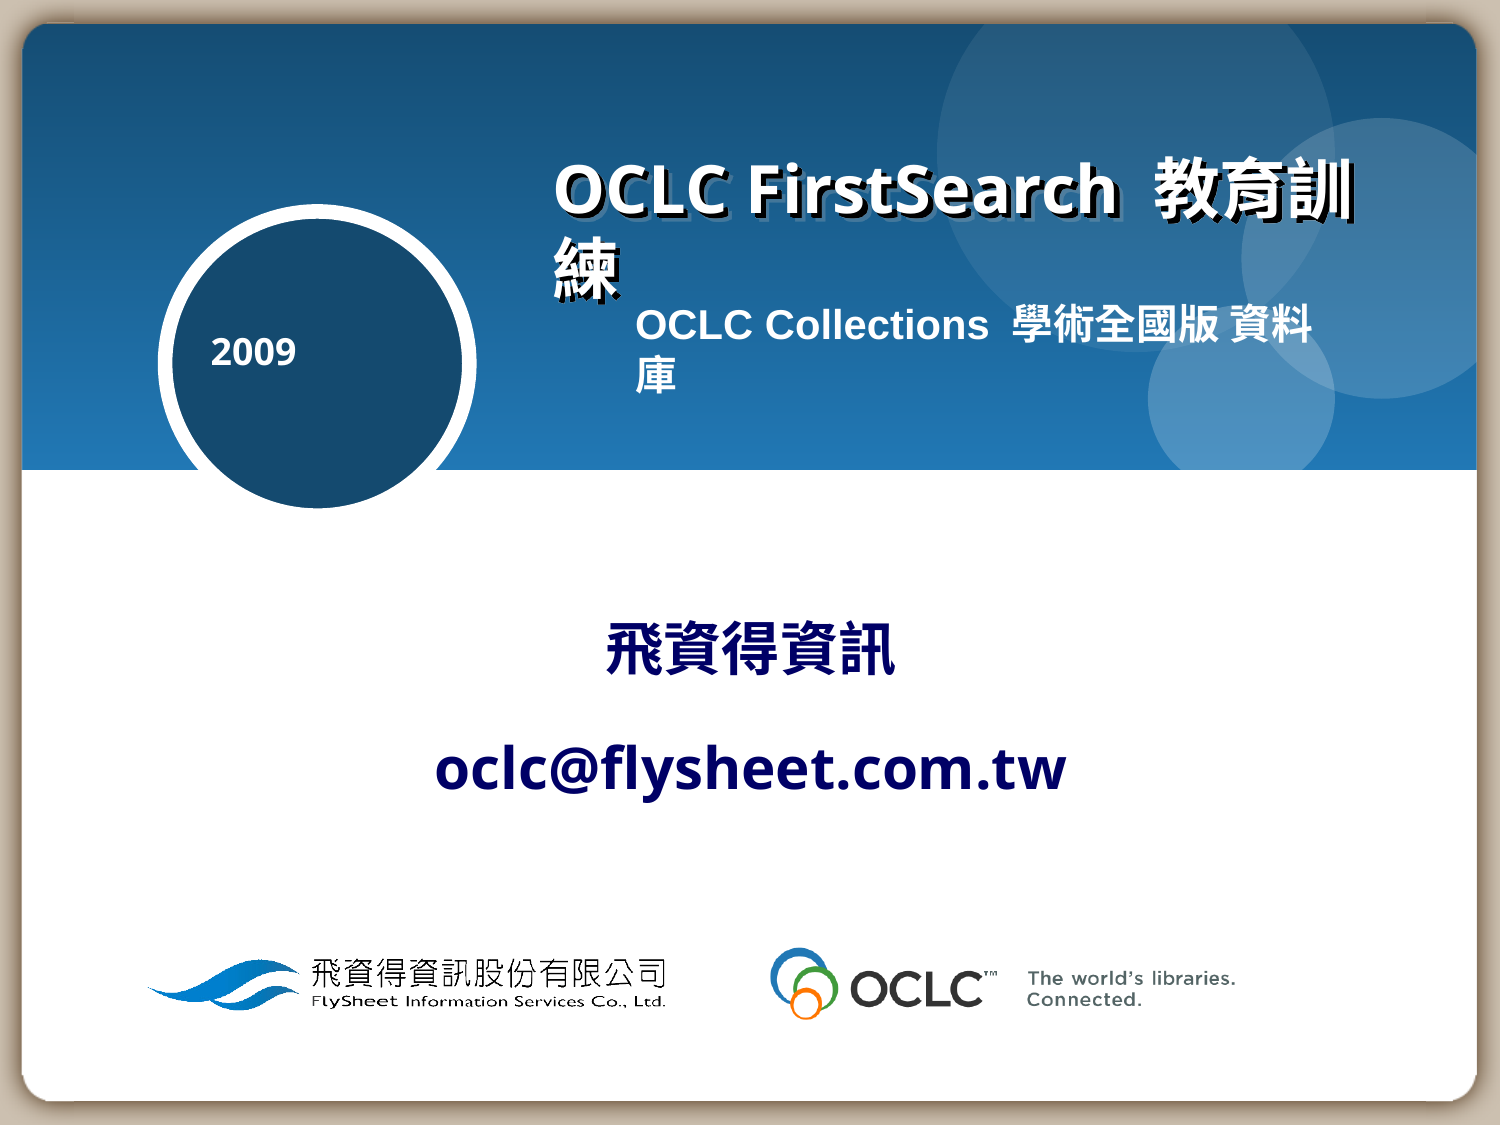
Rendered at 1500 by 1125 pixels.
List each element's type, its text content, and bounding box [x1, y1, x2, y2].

text_box 2009 [196, 329, 321, 380]
text_box OCLC Collections 學術全國版 資料庫 [620, 290, 1365, 356]
title OCLC FirstSearch 教育訓練 [537, 137, 1427, 317]
subtitle 飛資得資訊 oclc@flysheet.com.tw [348, 597, 1152, 739]
